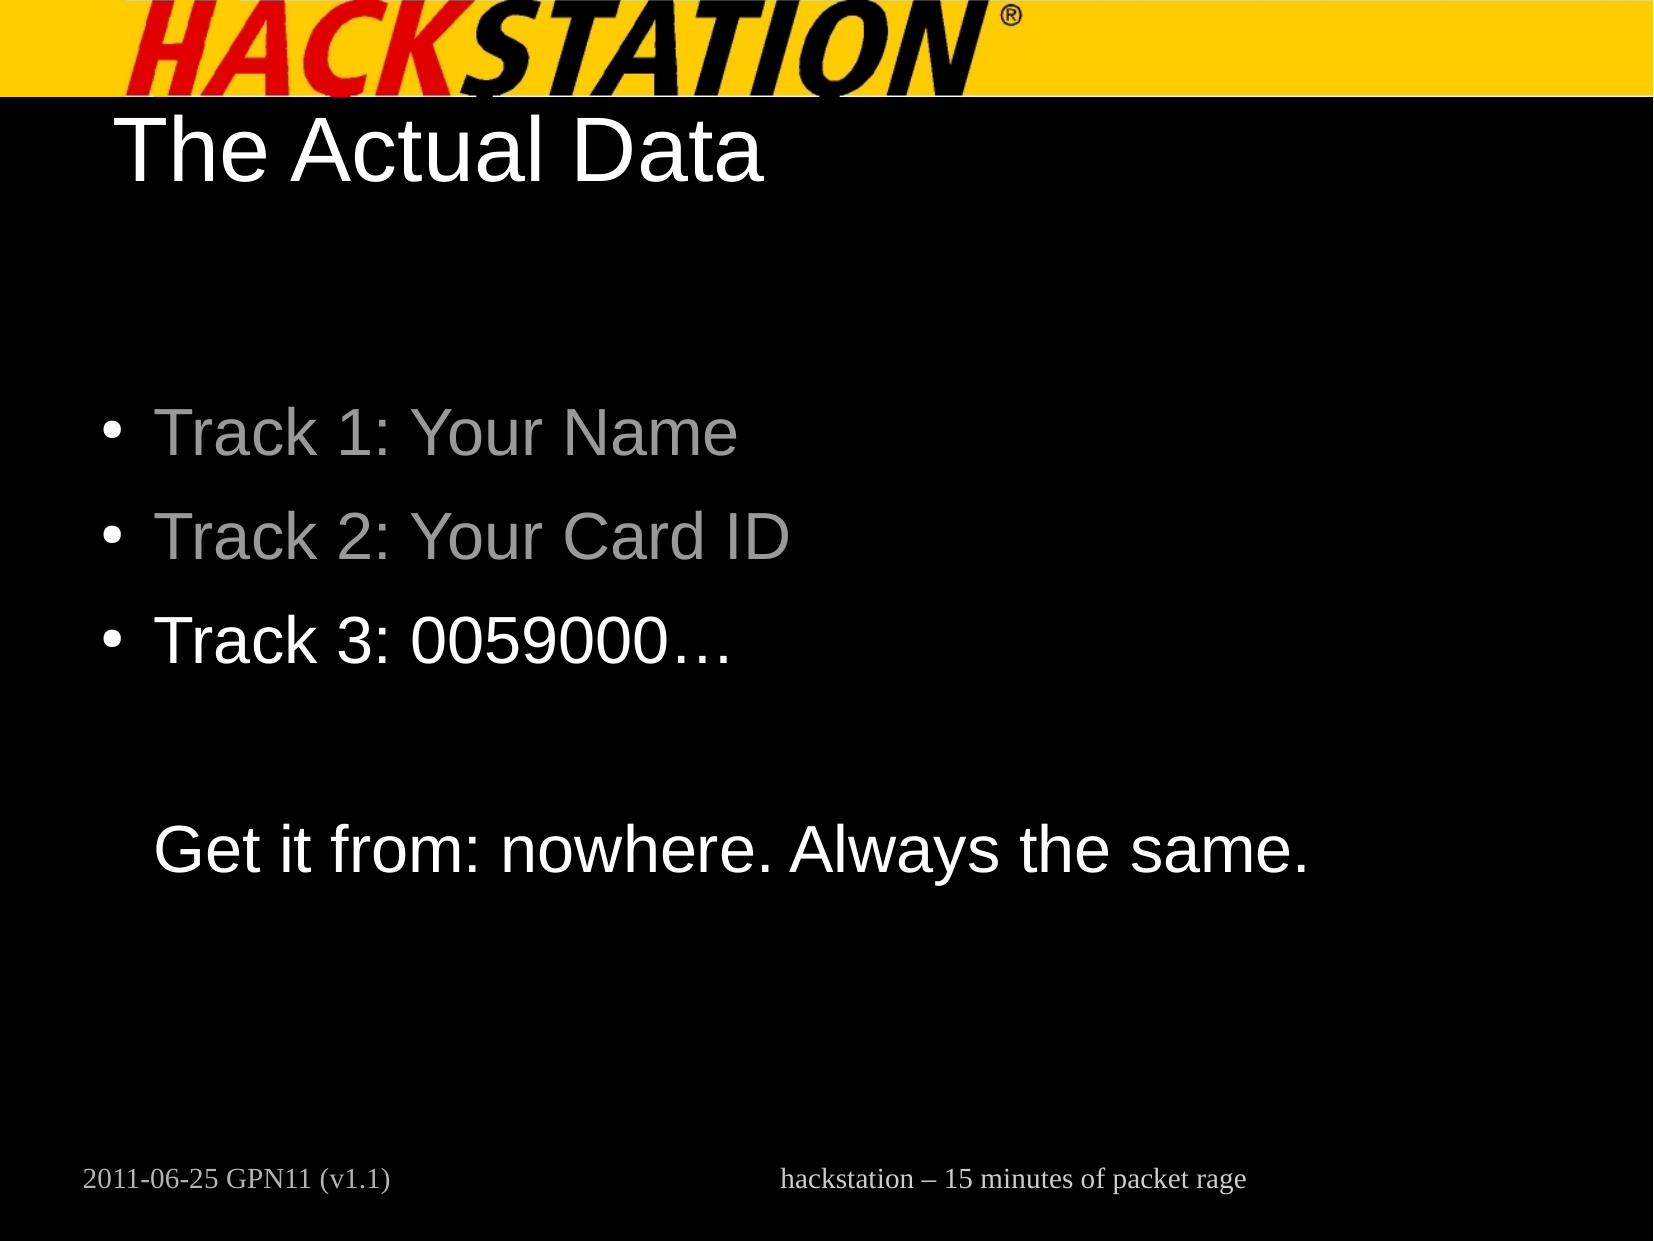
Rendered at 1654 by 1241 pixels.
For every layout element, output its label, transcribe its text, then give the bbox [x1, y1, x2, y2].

title The Actual Data [112, 75, 1571, 226]
list Track 1: Your Name Track 2: Your Card ID Track 3: 0059000… Get it from: nowhere. Always the same. [82, 290, 1571, 1109]
picture [0, 0, 1653, 97]
